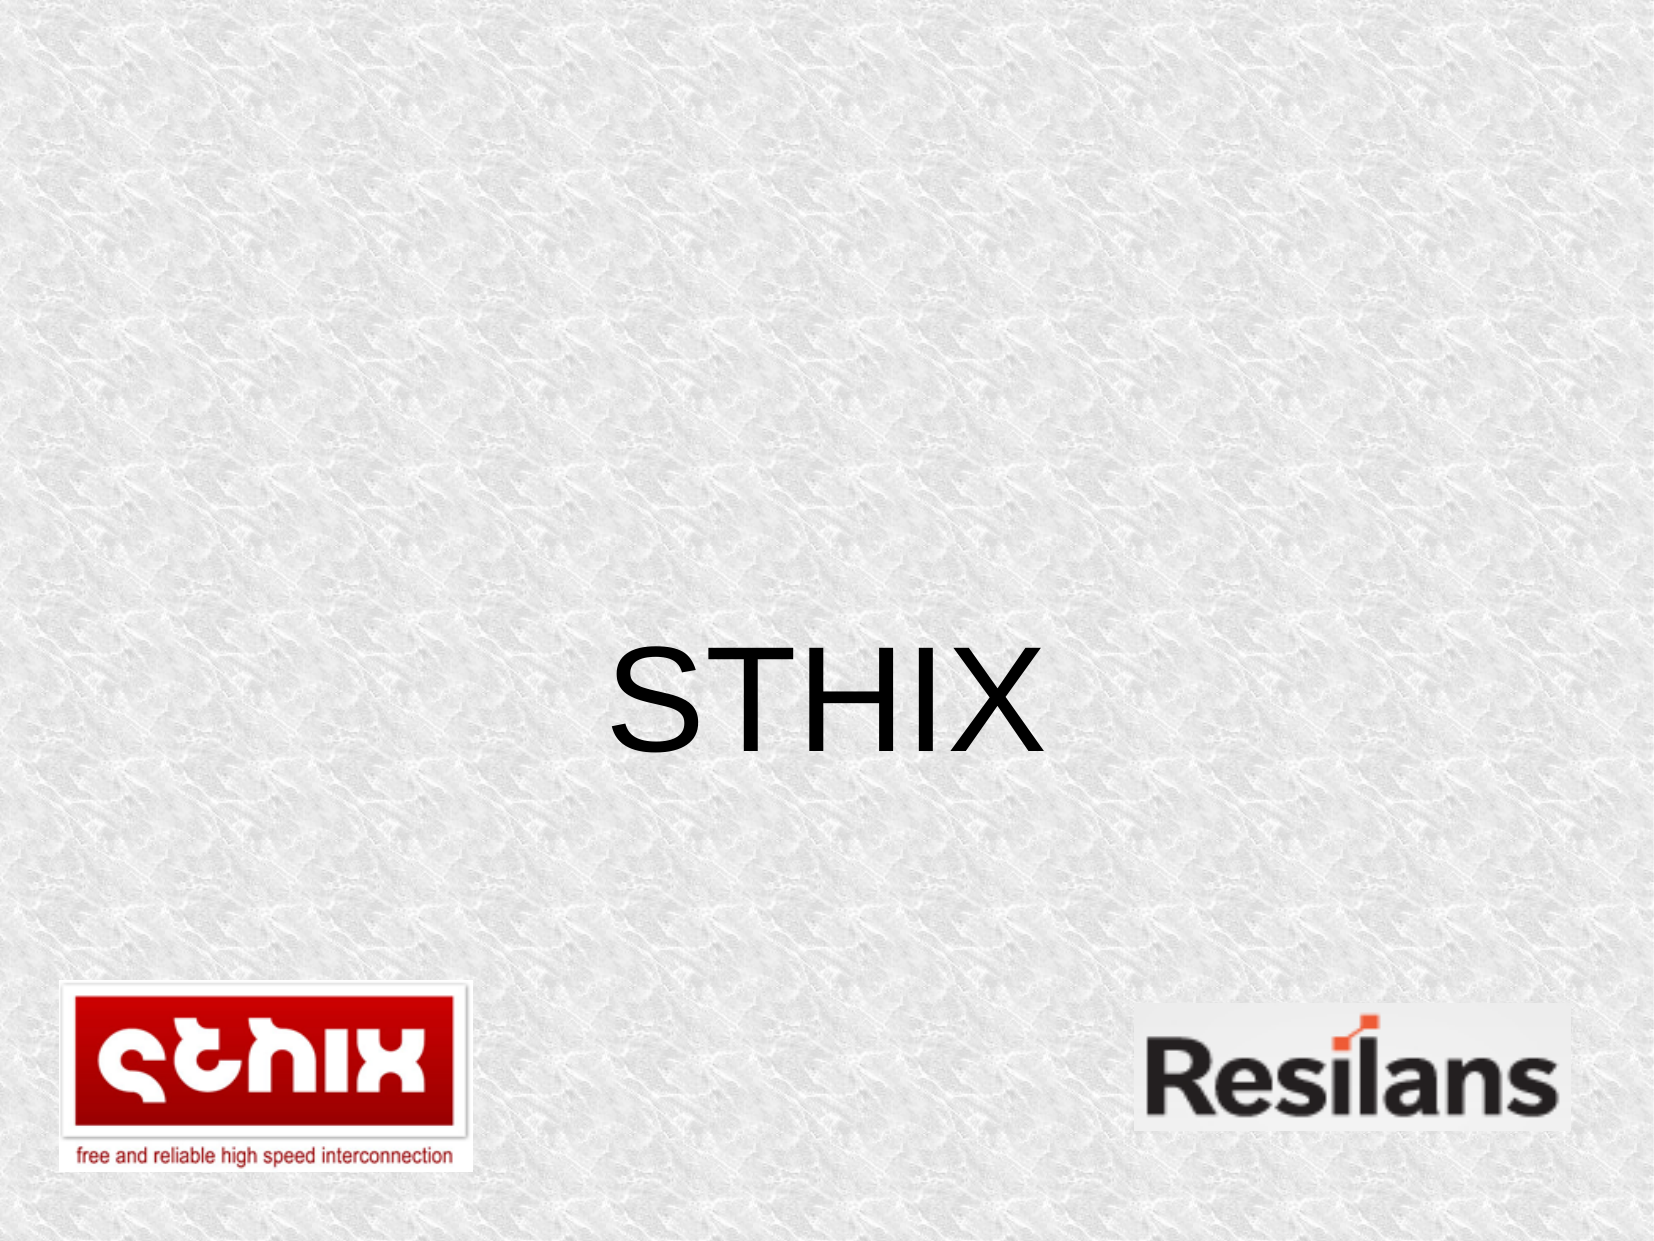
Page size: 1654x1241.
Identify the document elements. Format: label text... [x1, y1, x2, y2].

picture [0, 0, 1654, 1241]
subtitle STHIX [82, 290, 1571, 1109]
